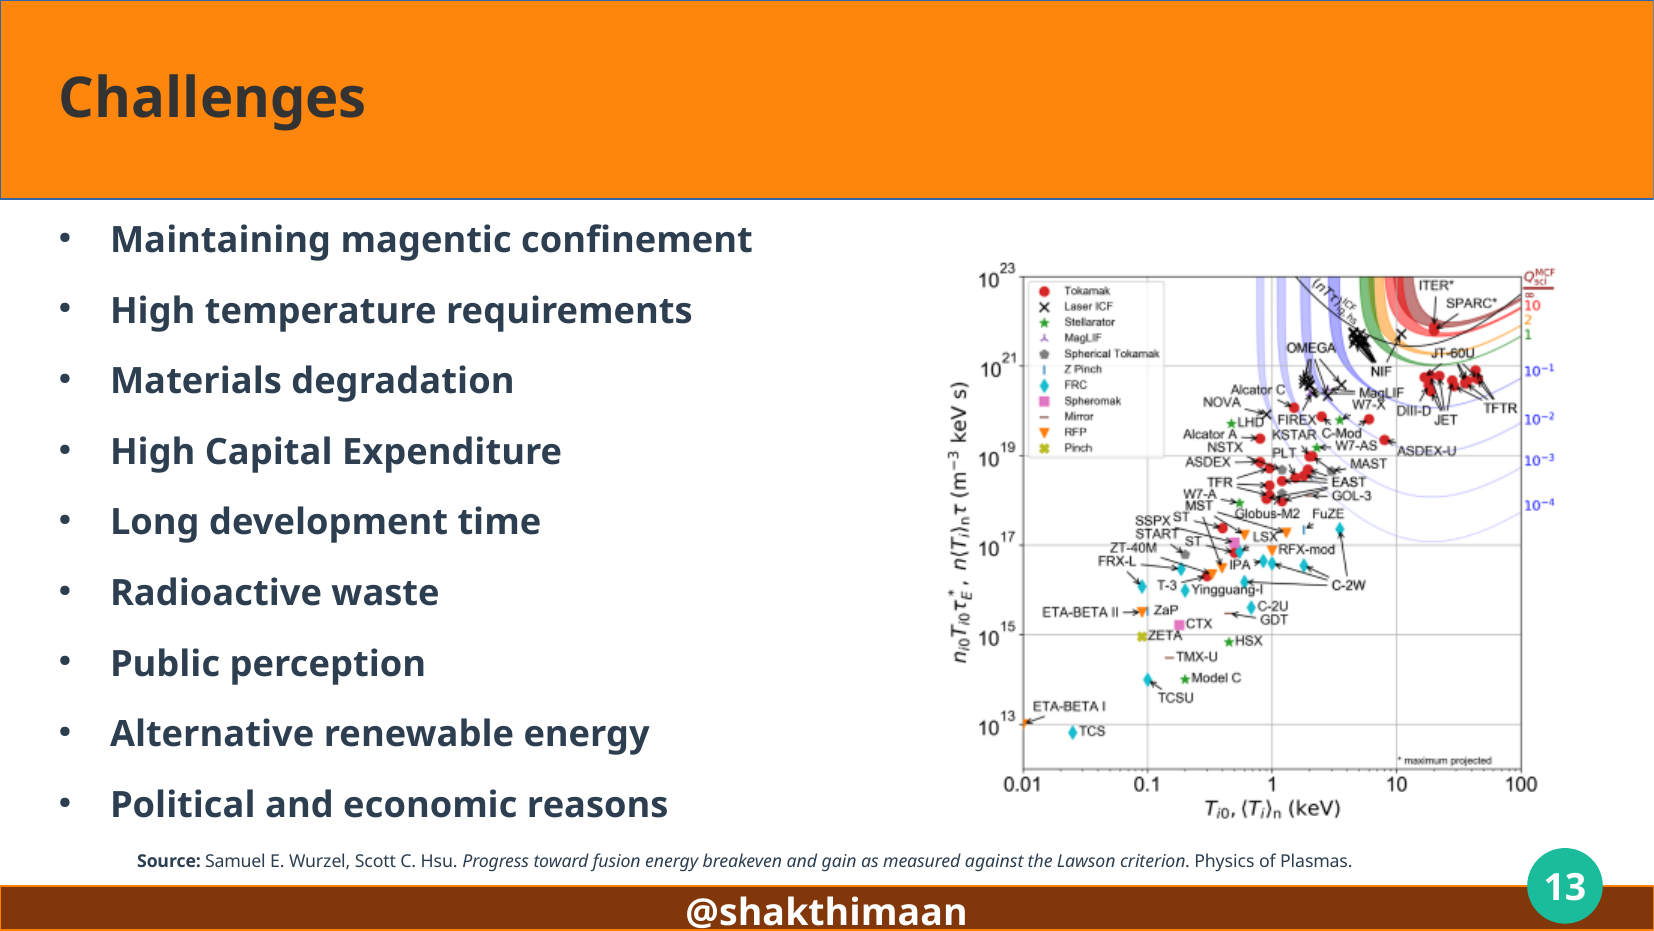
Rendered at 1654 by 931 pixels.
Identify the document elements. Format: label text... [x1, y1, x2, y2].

list Maintaining magentic confinement High temperature requirements Materials degradation High Capital Expenditure Long development time Radioactive waste Public perception Alternative renewable energy Political and economic reasons [41, 214, 928, 835]
list Source: Samuel E. Wurzel, Scott C. Hsu. Progress toward fusion energy breakeven and gain as measured against the Lawson criterion. Physics of Plasmas. [76, 849, 1477, 891]
picture [885, 236, 1581, 831]
title Challenges [59, 37, 1595, 155]
